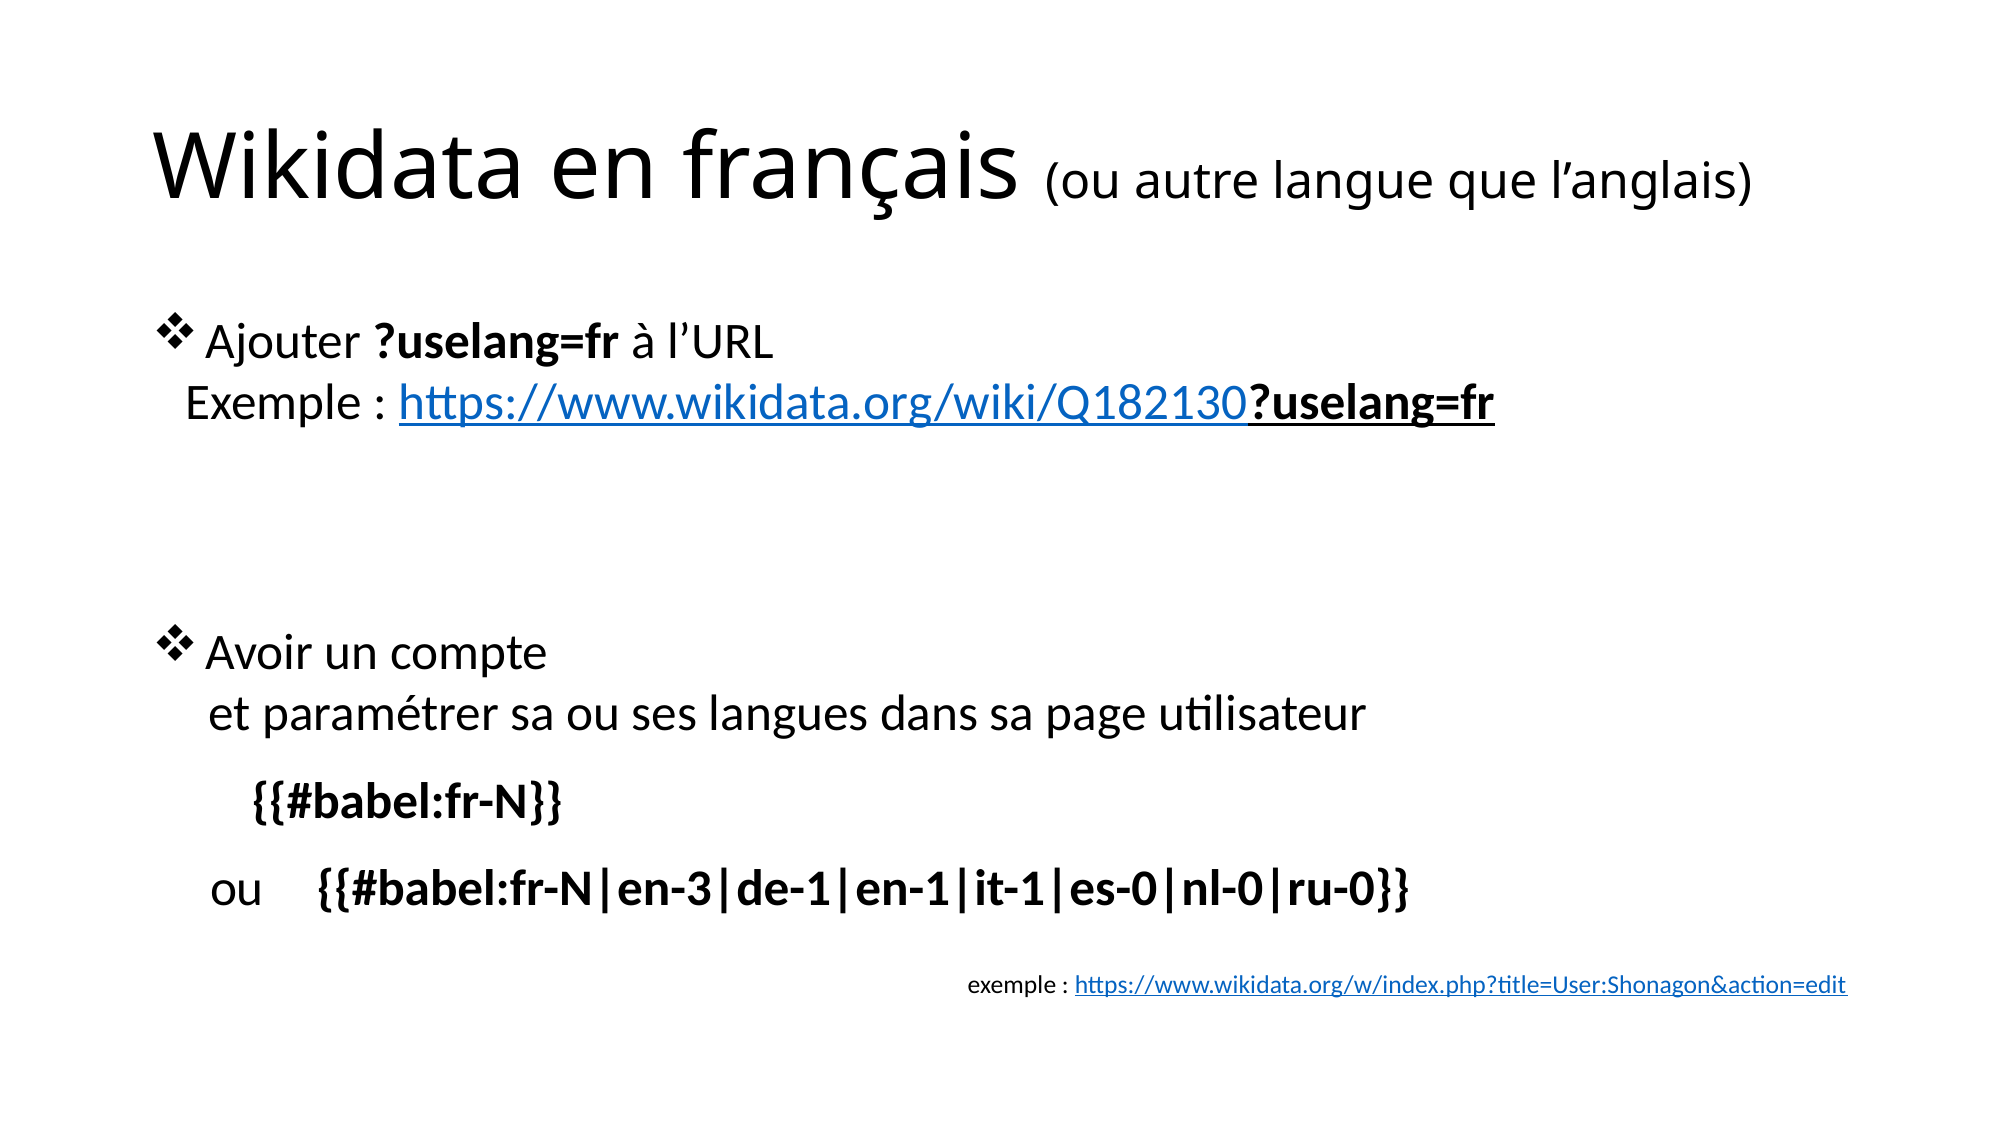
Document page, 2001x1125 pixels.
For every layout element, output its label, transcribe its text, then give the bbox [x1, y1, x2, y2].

list Ajouter ?uselang=fr à l’URL Exemple : https://www.wikidata.org/wiki/Q182130?uselang=fr Avoir un compte et paramétrer sa ou ses langues dans sa page utilisateur {{#babel:fr-N}} ou {{#babel:fr-N|en-3|de-1|en-1|it-1|es-0|nl-0|ru-0}} exemple : https://www.wikidata.org/w/index.php?title=User:Shonagon&action=edit [137, 299, 1863, 1014]
title Wikidata en français (ou autre langue que l’anglais) [137, 59, 1863, 278]
